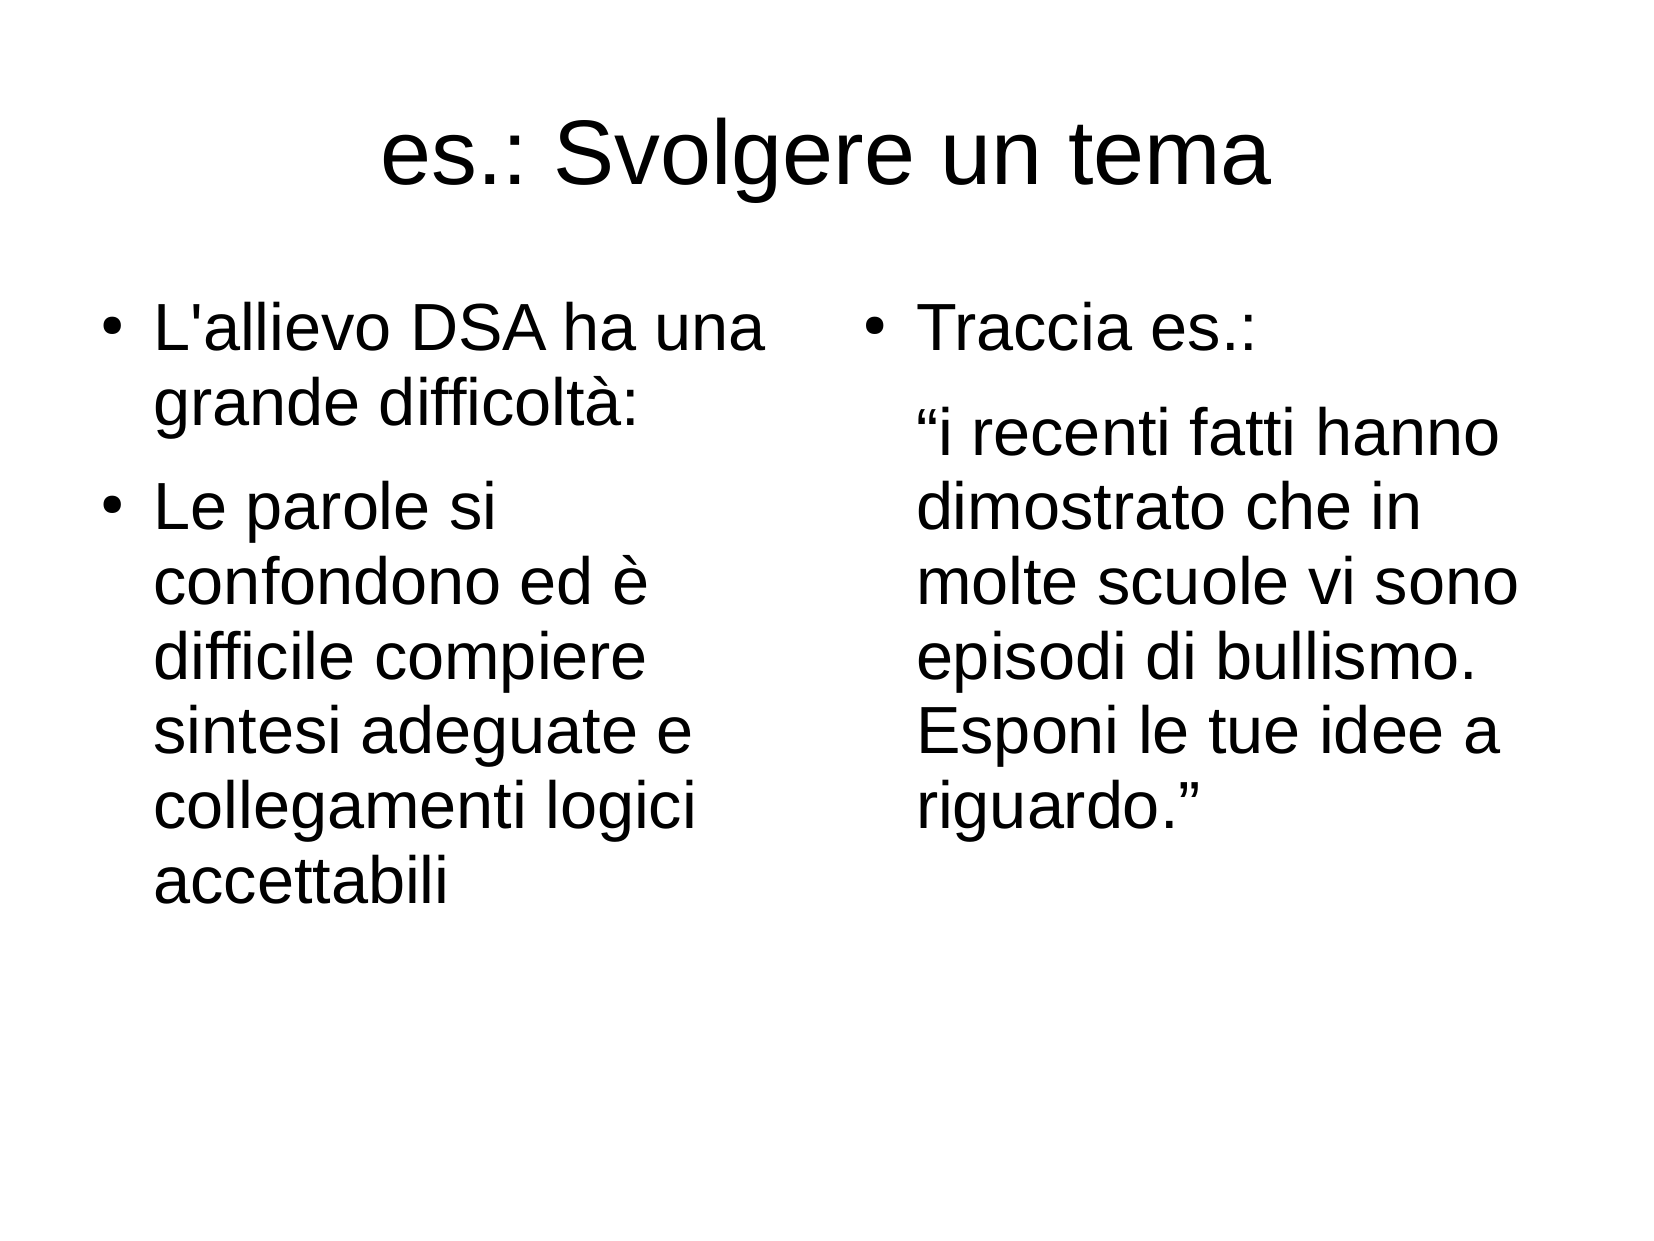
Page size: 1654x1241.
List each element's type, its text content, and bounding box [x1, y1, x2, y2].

list L'allievo DSA ha una grande difficoltà: Le parole si confondono ed è difficile compiere sintesi adeguate e collegamenti logici accettabili [82, 290, 809, 995]
title es.: Svolgere un tema [82, 49, 1571, 257]
list Traccia es.: “i recenti fatti hanno dimostrato che in molte scuole vi sono episodi di bullismo. Esponi le tue idee a riguardo.” [845, 290, 1572, 995]
